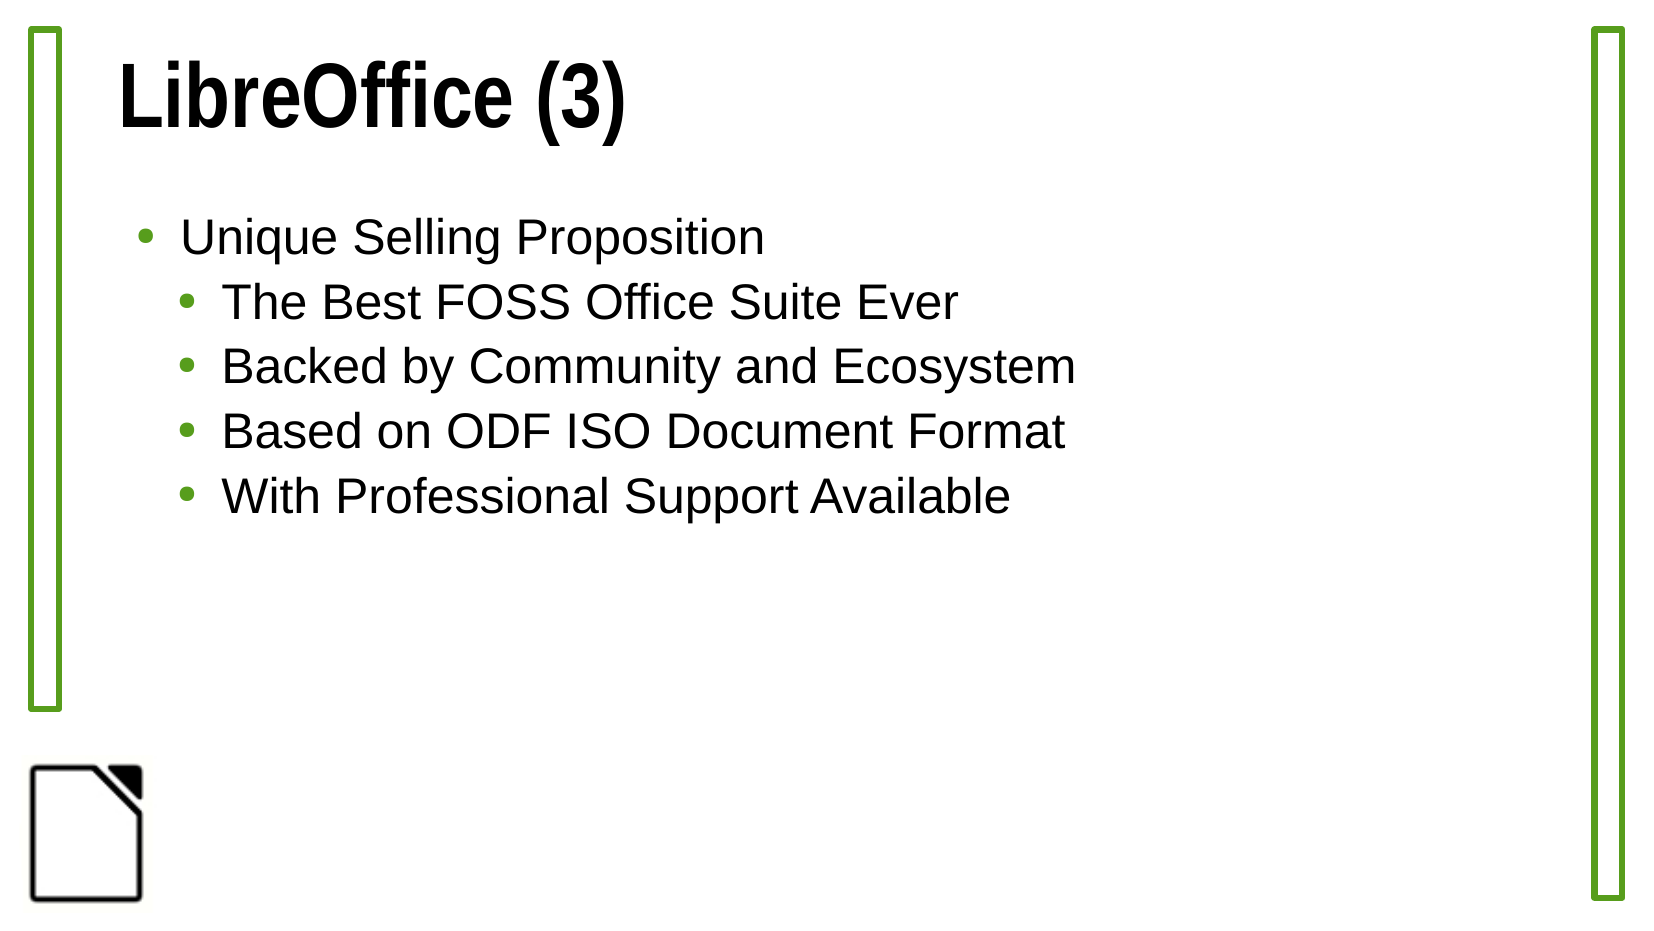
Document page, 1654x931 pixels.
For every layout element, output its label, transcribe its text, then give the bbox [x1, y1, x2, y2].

picture [9, 755, 166, 913]
title LibreOffice (3) [118, 35, 1536, 154]
list Unique Selling Proposition The Best FOSS Office Suite Ever Backed by Community and Ecosystem Based on ODF ISO Document Format With Professional Support Available [118, 209, 1536, 830]
